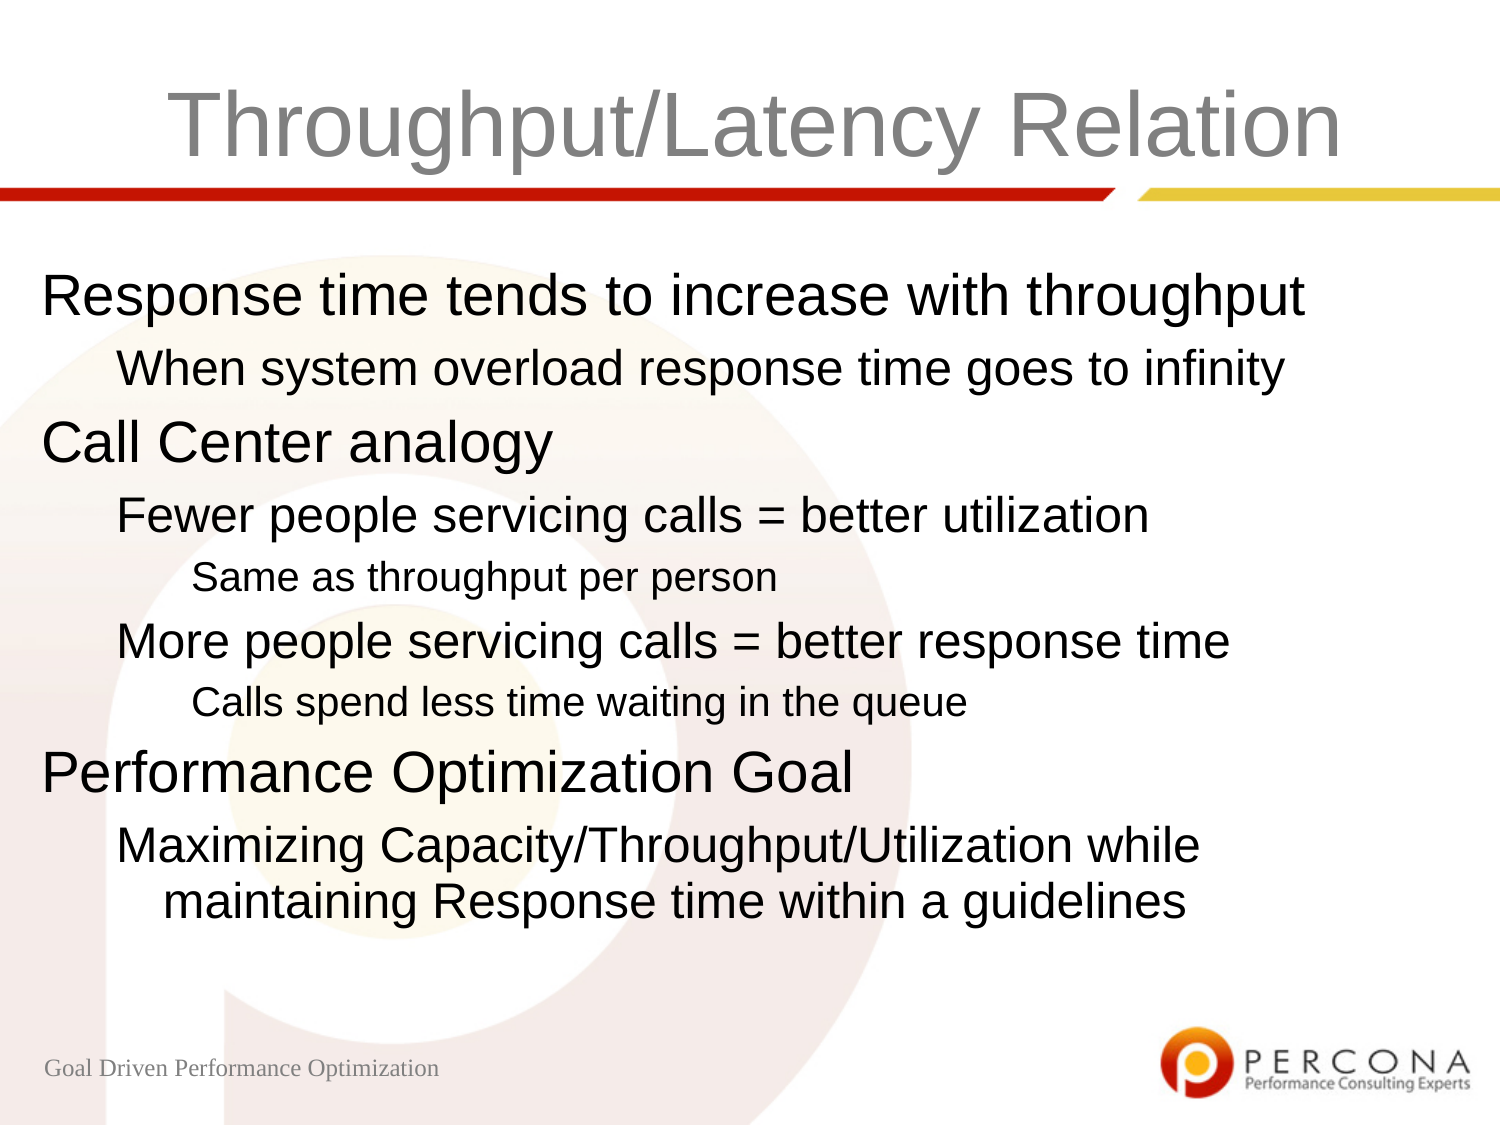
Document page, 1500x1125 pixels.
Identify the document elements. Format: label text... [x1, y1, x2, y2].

title Throughput/Latency Relation [41, 62, 1471, 187]
picture [0, 0, 1500, 1125]
list Response time tends to increase with throughput When system overload response time goes to infinity Call Center analogy Fewer people servicing calls = better utilization Same as throughput per person More people servicing calls = better response time Calls spend less time waiting in the queue Performance Optimization Goal Maximizing Capacity/Throughput/Utilization while maintaining Response time within a guidelines [41, 262, 1471, 1012]
